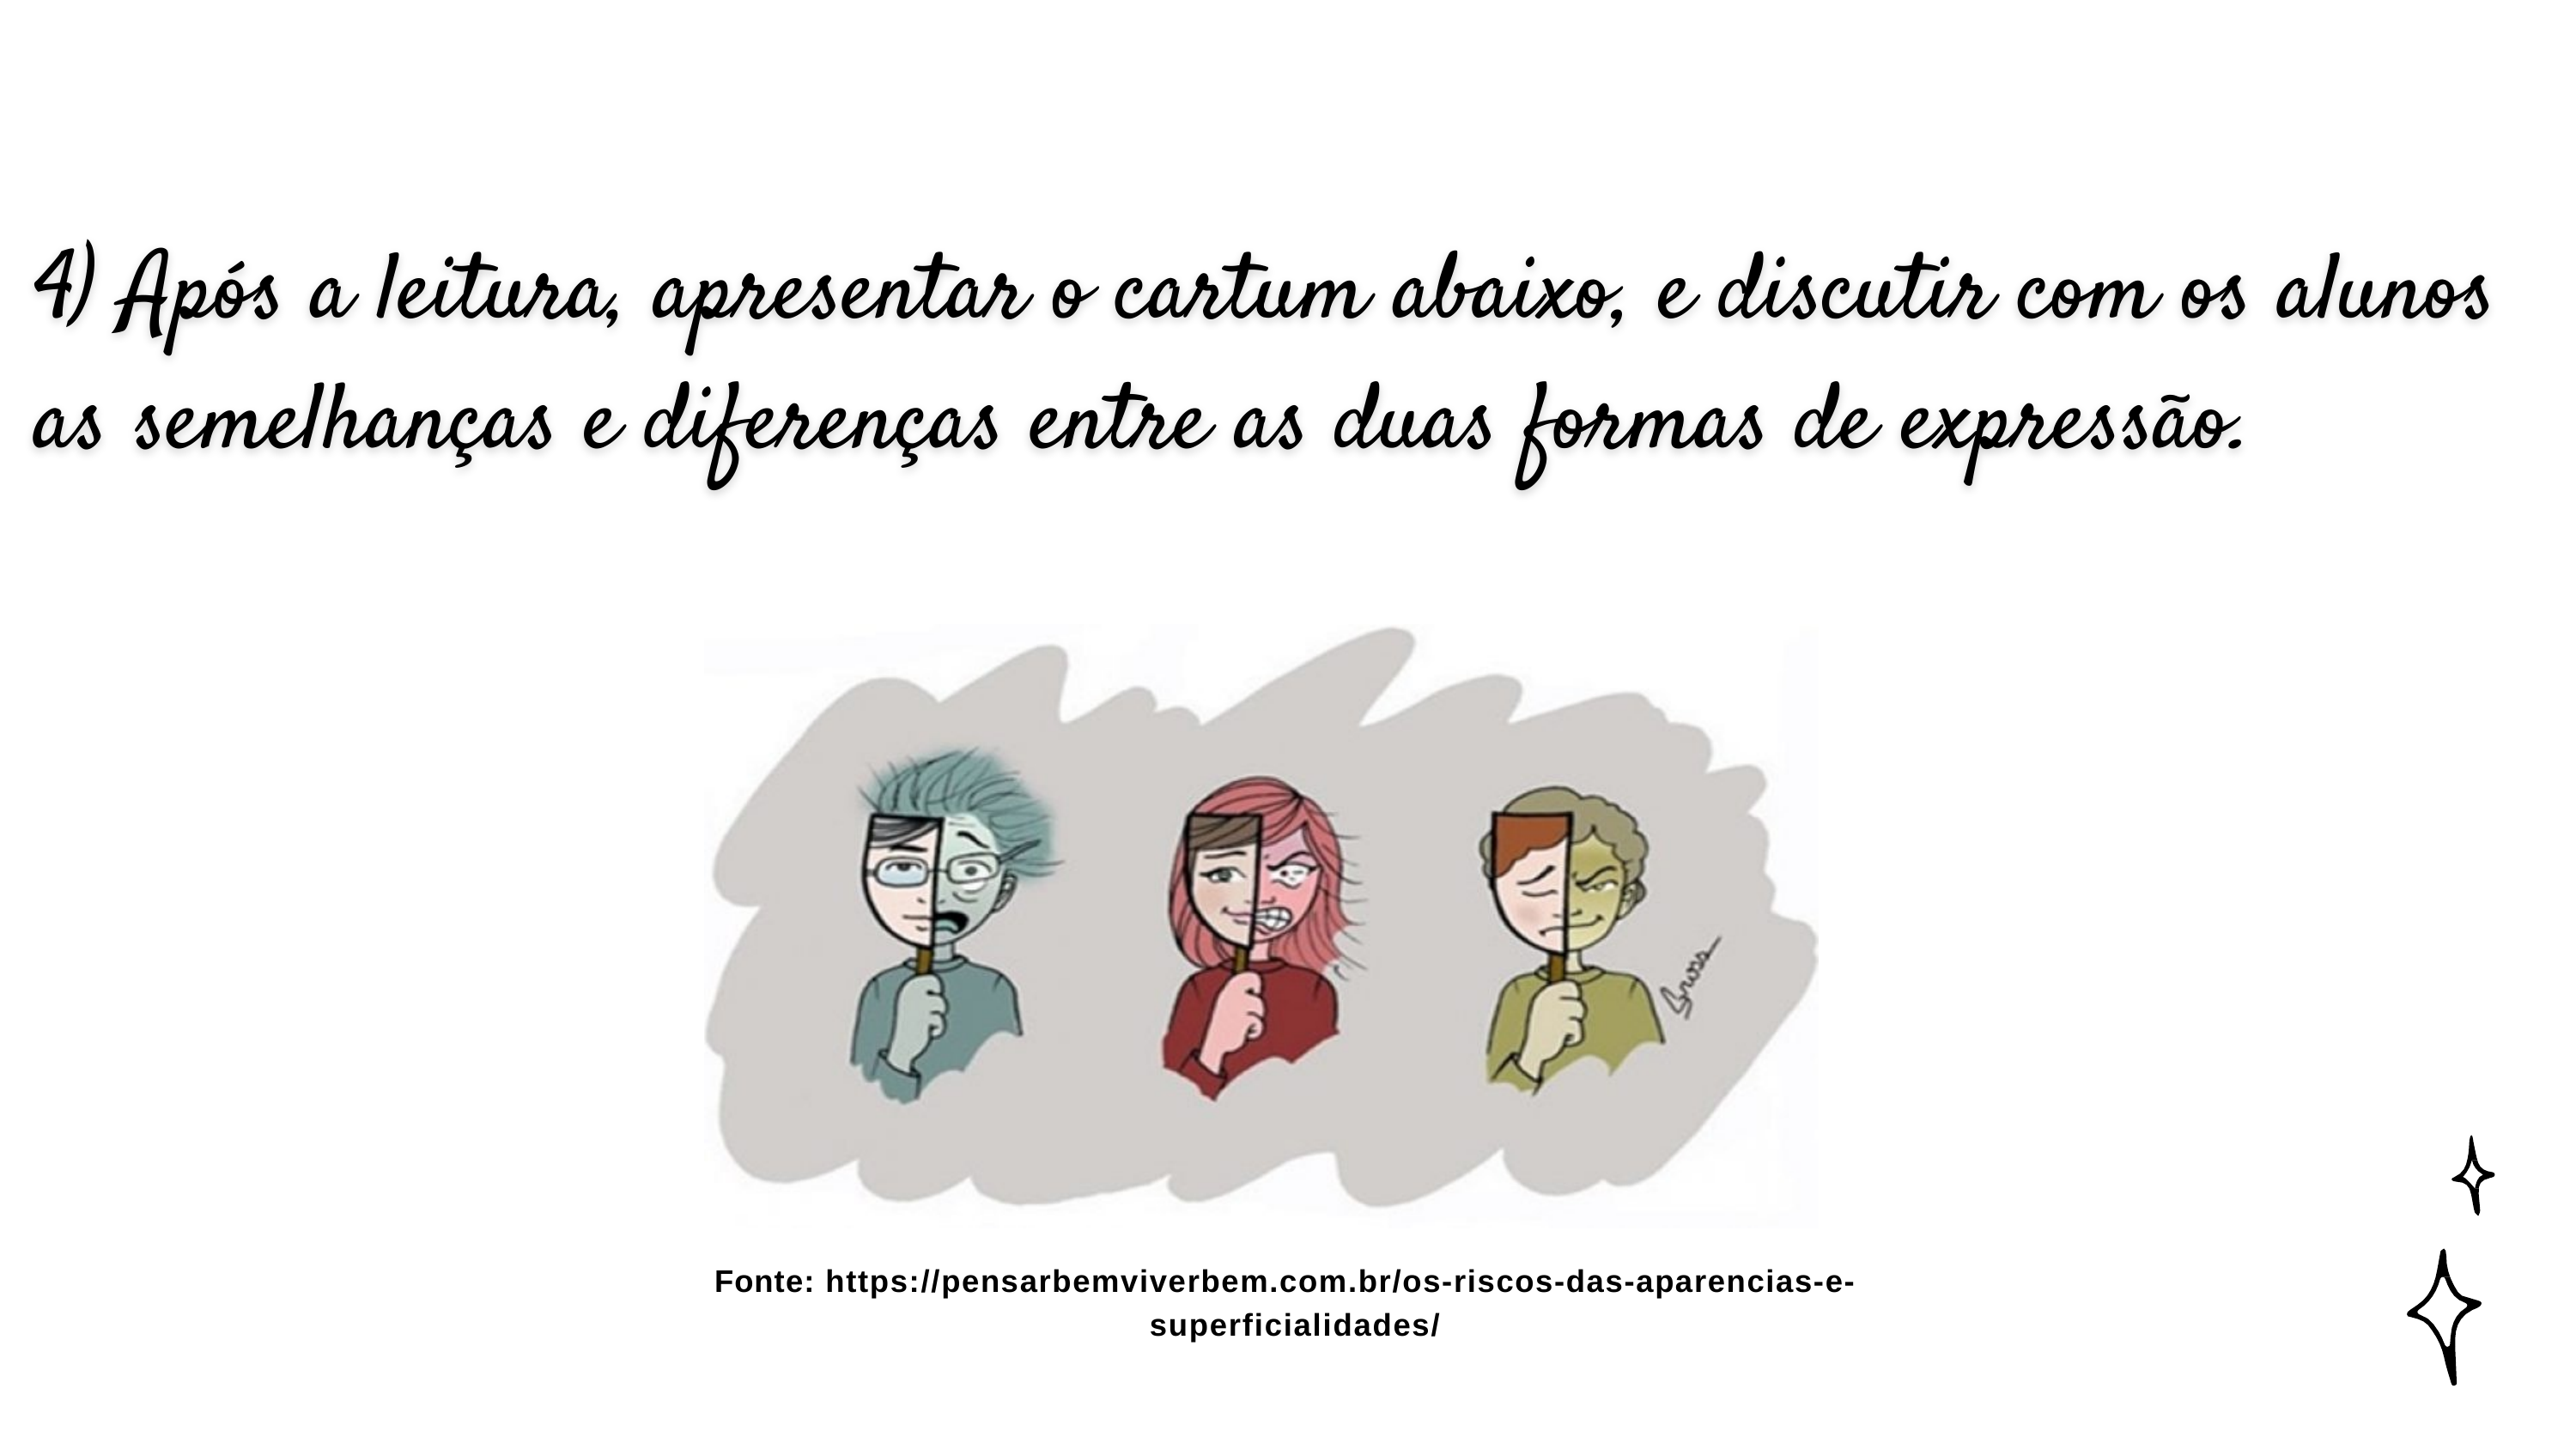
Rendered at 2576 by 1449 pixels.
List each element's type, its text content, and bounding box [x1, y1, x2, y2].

text_box [2451, 1135, 2495, 1216]
text_box [2407, 1248, 2482, 1386]
text_box Fonte: https://pensarbemviverbem.com.br/os-riscos-das-aparencias-e- superficialidades/ [713, 1253, 1863, 1343]
picture [16, 218, 2512, 1228]
